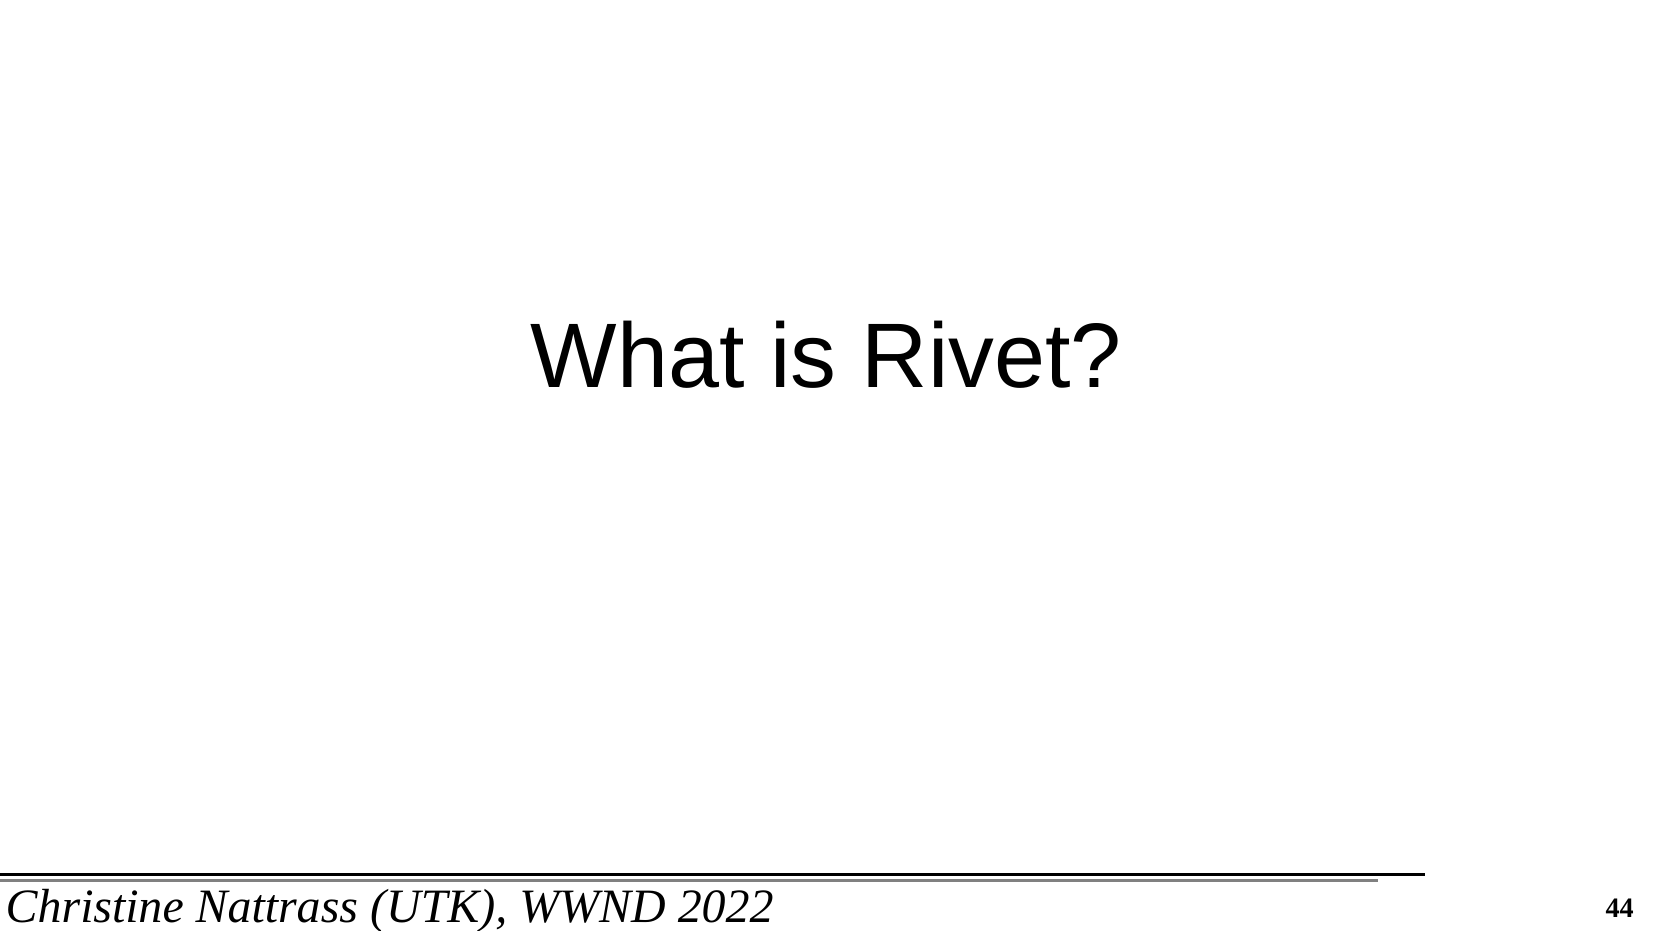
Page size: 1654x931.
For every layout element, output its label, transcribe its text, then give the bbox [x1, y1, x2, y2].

text_box What is Rivet? [82, 273, 1571, 429]
